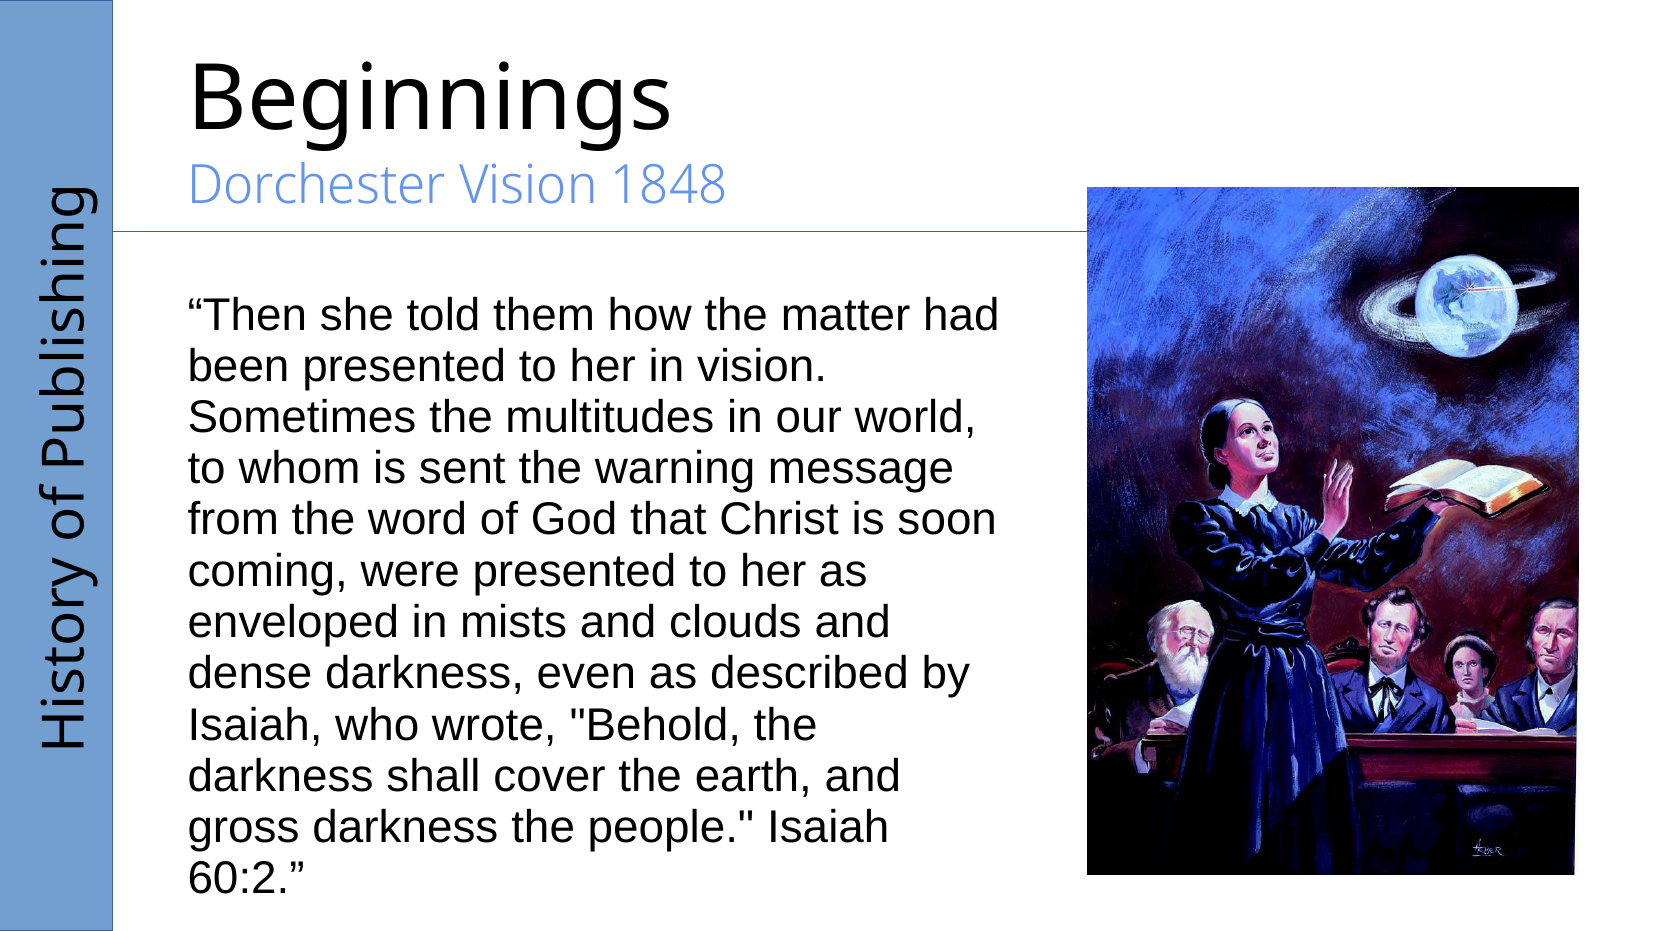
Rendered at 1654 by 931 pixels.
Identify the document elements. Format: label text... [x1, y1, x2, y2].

title Beginnings [187, 33, 1571, 125]
picture [1087, 187, 1579, 875]
title Dorchester Vision 1848 [187, 125, 1571, 231]
subtitle “Then she told them how the matter had been presented to her in vision. Sometimes the multitudes in our world, to whom is sent the warning message from the word of God that Christ is soon coming, were presented to her as enveloped in mists and clouds and dense darkness, even as described by Isaiah, who wrote, "Behold, the darkness shall cover the earth, and gross darkness the people." Isaiah 60:2.” [187, 288, 1013, 931]
text_box [0, 0, 113, 931]
title Dorchester Vision 1848 [187, 232, 1087, 239]
text_box History of Publishing [13, 37, 105, 901]
